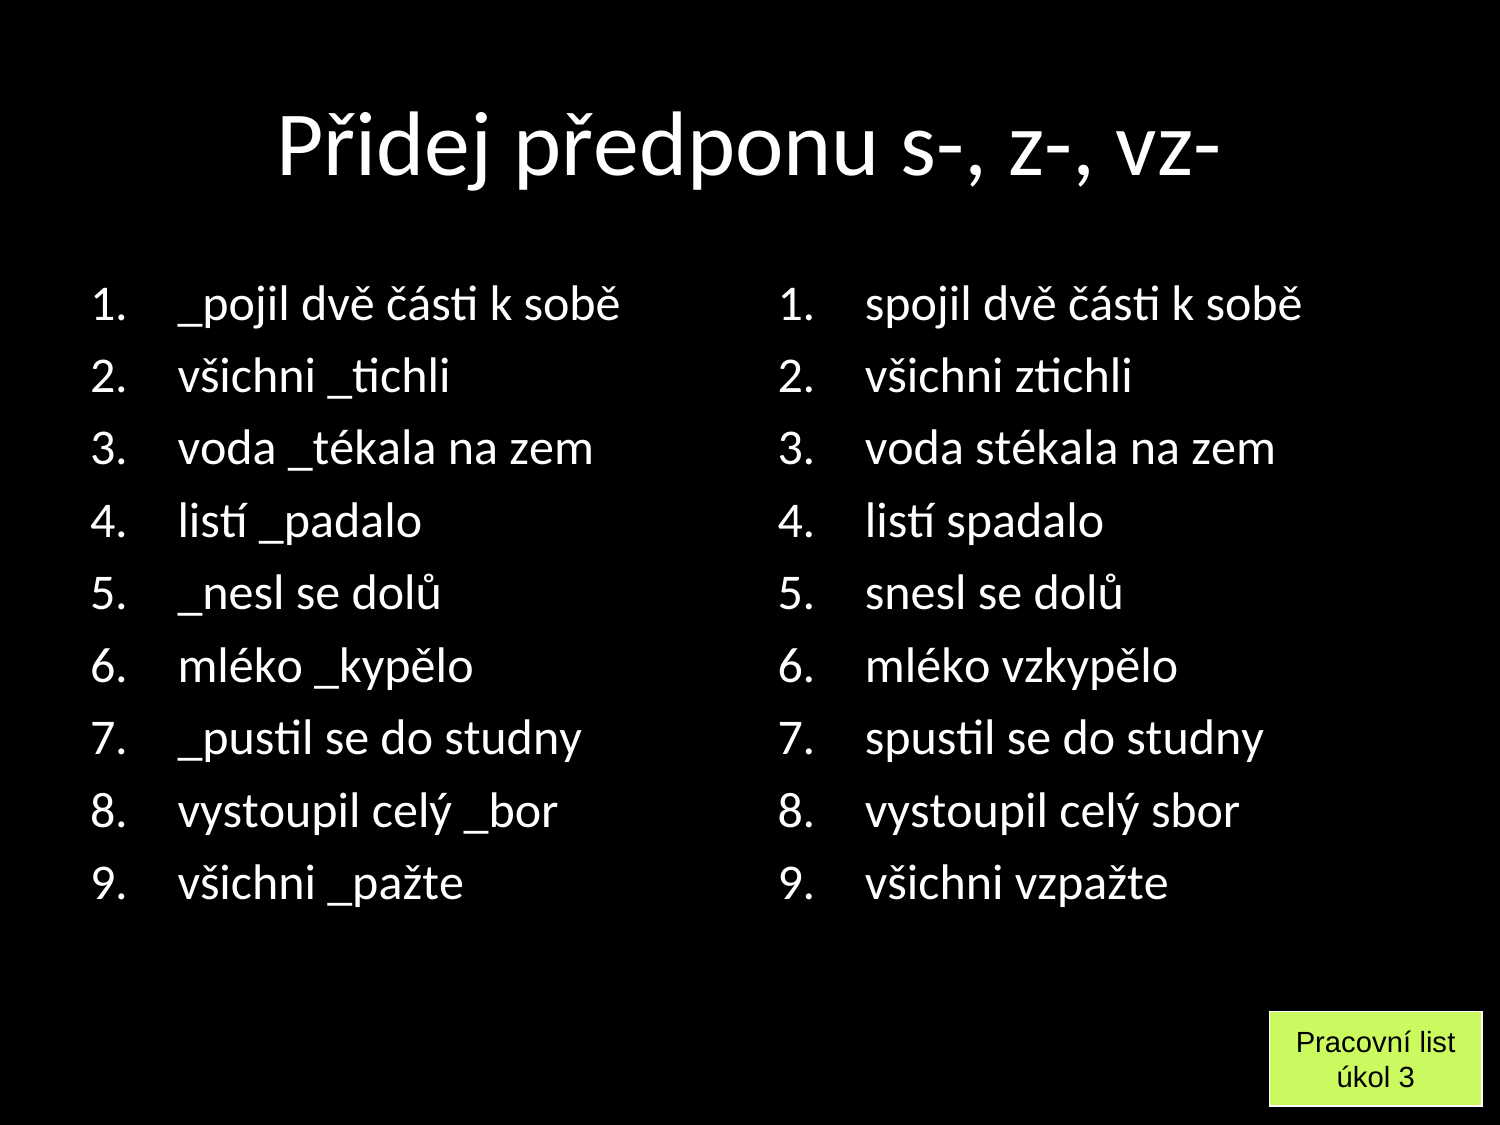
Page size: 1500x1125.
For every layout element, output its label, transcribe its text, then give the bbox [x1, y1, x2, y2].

list spojil dvě části k sobě všichni ztichli voda stékala na zem listí spadalo snesl se dolů mléko vzkypělo spustil se do studny vystoupil celý sbor všichni vzpažte [762, 262, 1426, 1006]
text_box Pracovní list úkol 3 [1269, 1011, 1483, 1106]
list _pojil dvě části k sobě všichni _tichli voda _tékala na zem listí _padalo _nesl se dolů mléko _kypělo _pustil se do studny vystoupil celý _bor všichni _pažte [75, 262, 738, 1006]
title Přidej předponu s-, z-, vz- [75, 45, 1426, 233]
